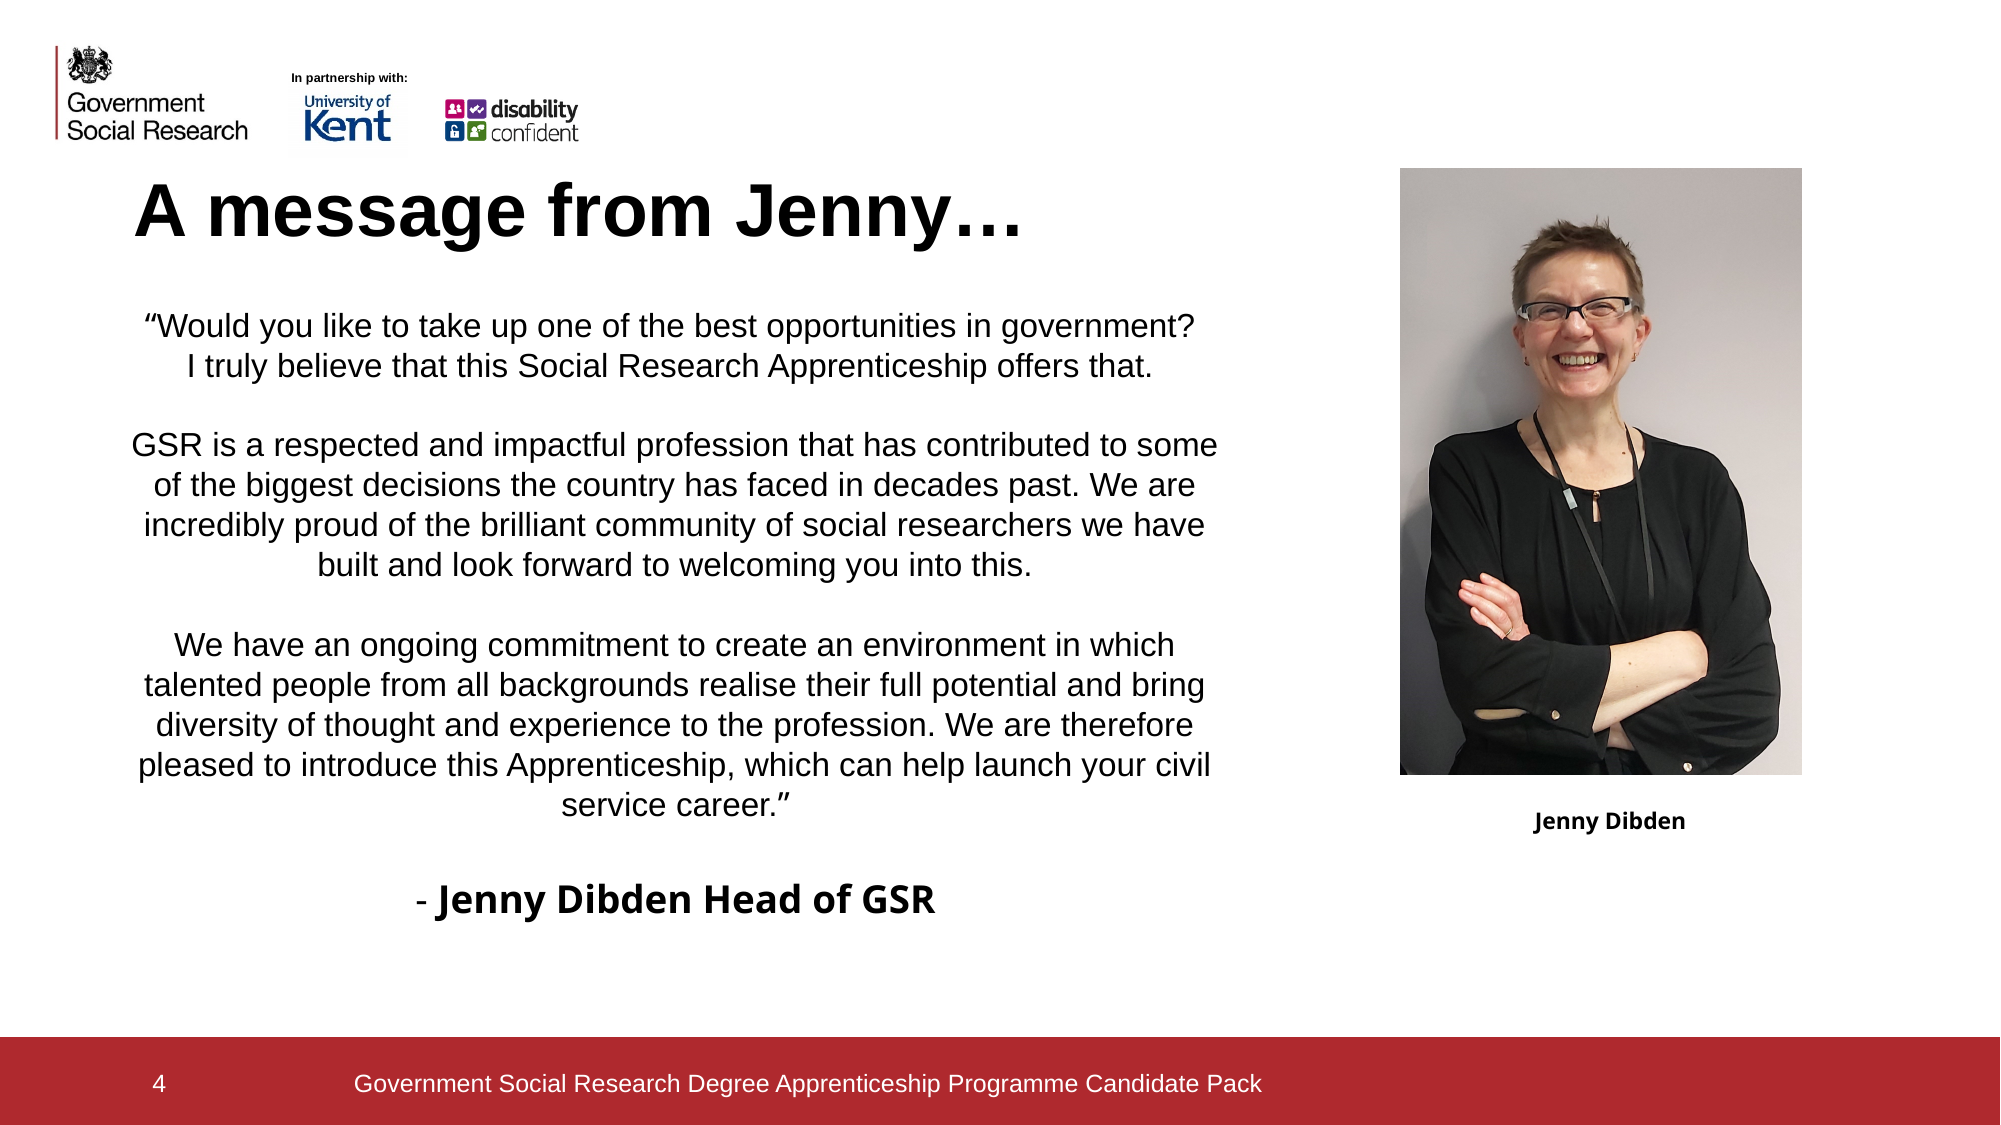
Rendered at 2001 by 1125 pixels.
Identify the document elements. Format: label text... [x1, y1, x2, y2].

text_box Jenny Dibden [1400, 799, 1821, 843]
text_box Government Social Research Degree Apprenticeship Programme Candidate Pack [338, 1056, 1863, 1108]
text_box 4 [137, 1056, 313, 1108]
picture [1400, 168, 1802, 775]
text_box A message from Jenny… [119, 154, 1635, 261]
text_box “Would you like to take up one of the best opportunities in government? I truly believe that this Social Research Apprenticeship offers that. GSR is a respected and impactful profession that has contributed to some of the biggest decisions the country has faced in decades past. We are incredibly proud of the brilliant community of social researchers we have built and look forward to welcoming you into this. We have an ongoing commitment to create an environment in which talented people from all backgrounds realise their full potential and bring diversity of thought and experience to the profession. We are therefore pleased to introduce this Apprenticeship, which can help launch your civil service career.” - Jenny Dibden Head of GSR [119, 298, 1233, 934]
